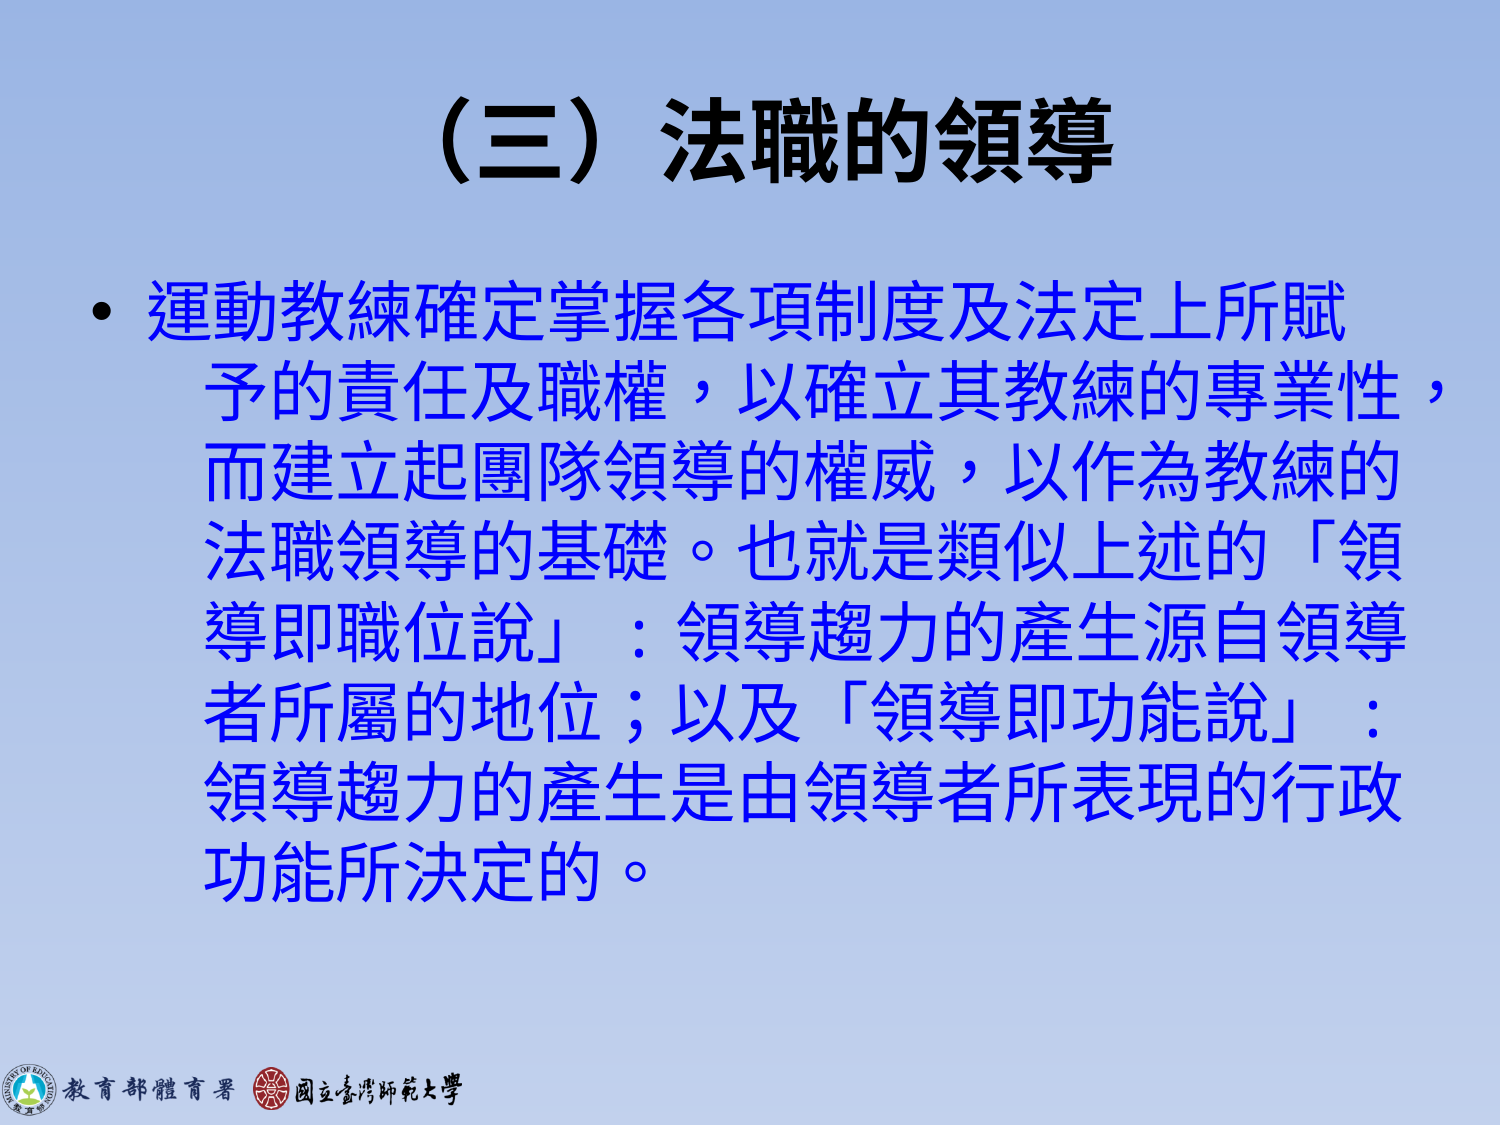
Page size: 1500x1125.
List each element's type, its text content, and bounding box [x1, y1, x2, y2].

list 運動教練確定掌握各項制度及法定上所賦予的責任及職權，以確立其教練的專業性，而建立起團隊領導的權威，以作為教練的法職領導的基礎。也就是類似上述的「領導即職位說」:領導趨力的產生源自領導者所屬的地位；以及「領導即功能說」:領導趨力的產生是由領導者所表現的行政功能所決定的。 [75, 262, 1426, 1005]
title （三）法職的領導 [75, 45, 1426, 233]
